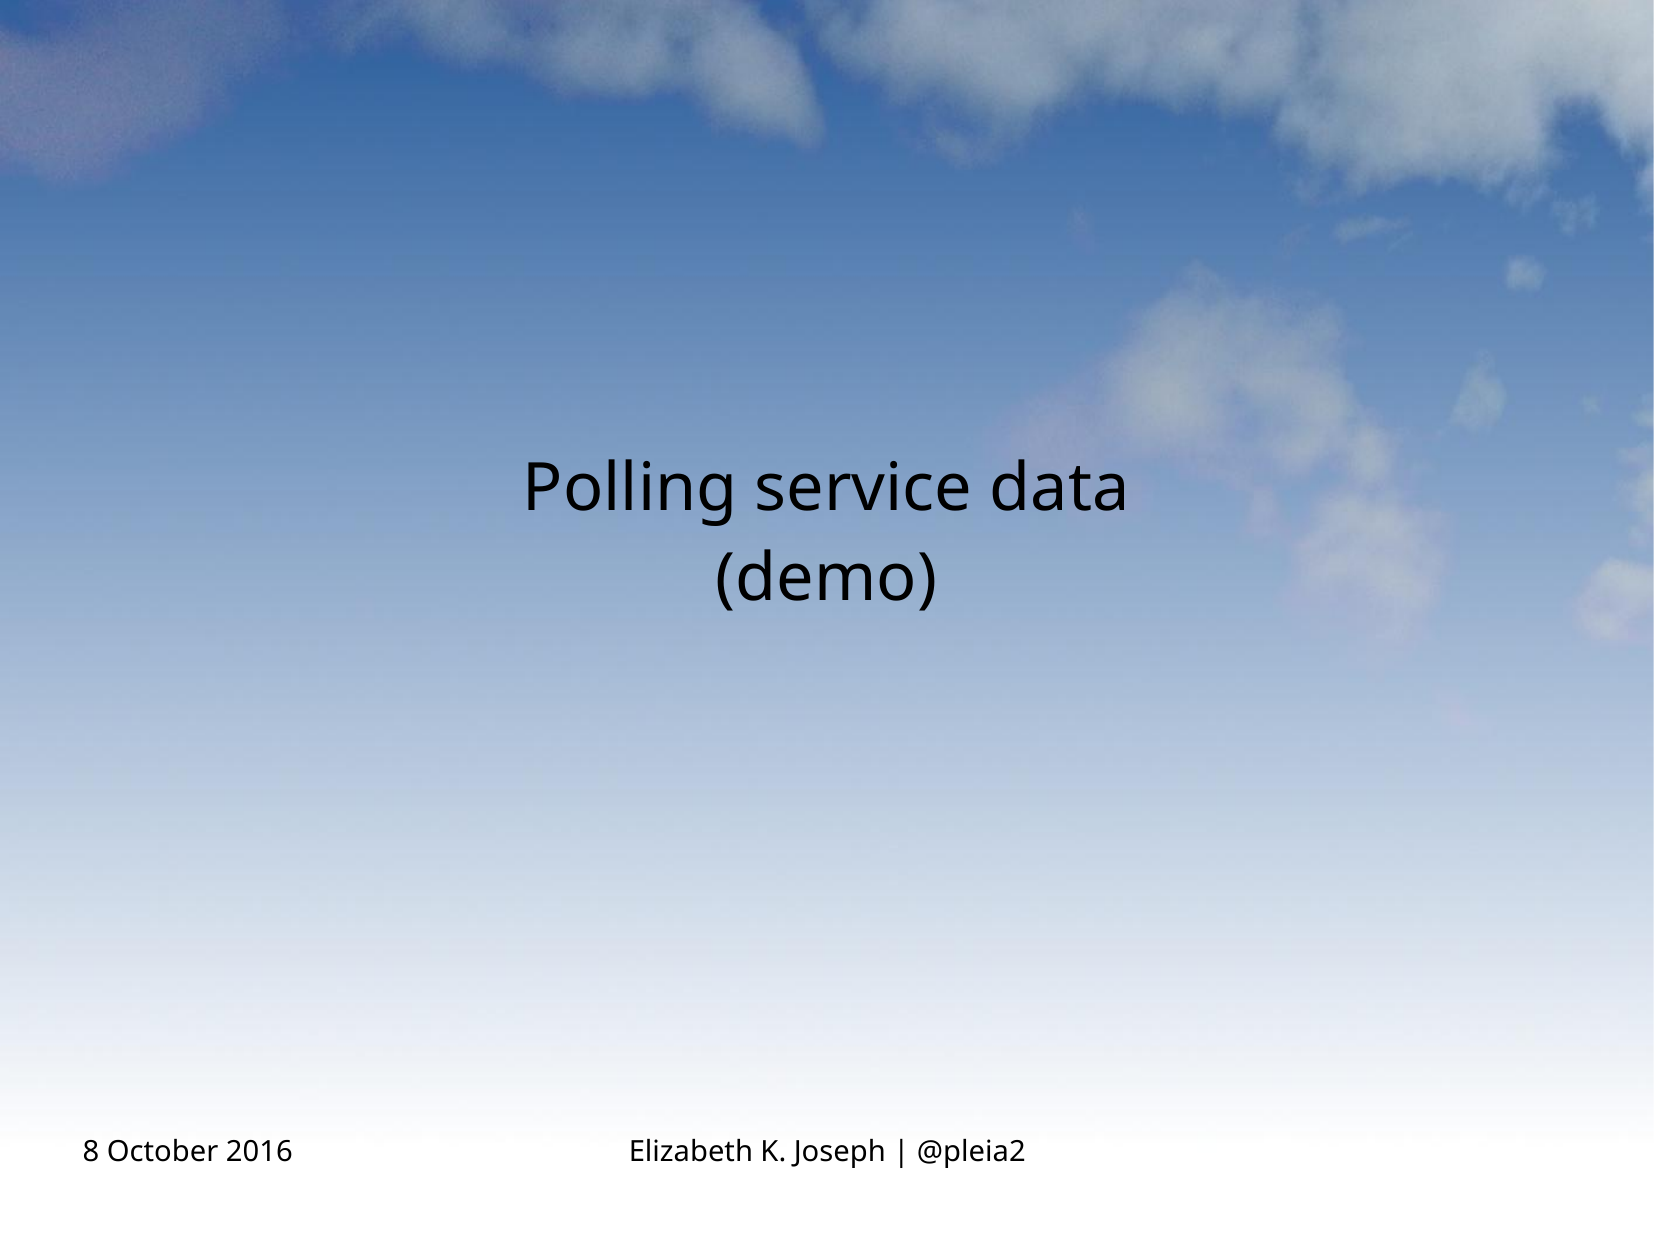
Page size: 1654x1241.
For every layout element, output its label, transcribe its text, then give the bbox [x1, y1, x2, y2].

subtitle Polling service data (demo) [82, 49, 1571, 1010]
picture [0, 0, 1654, 1241]
